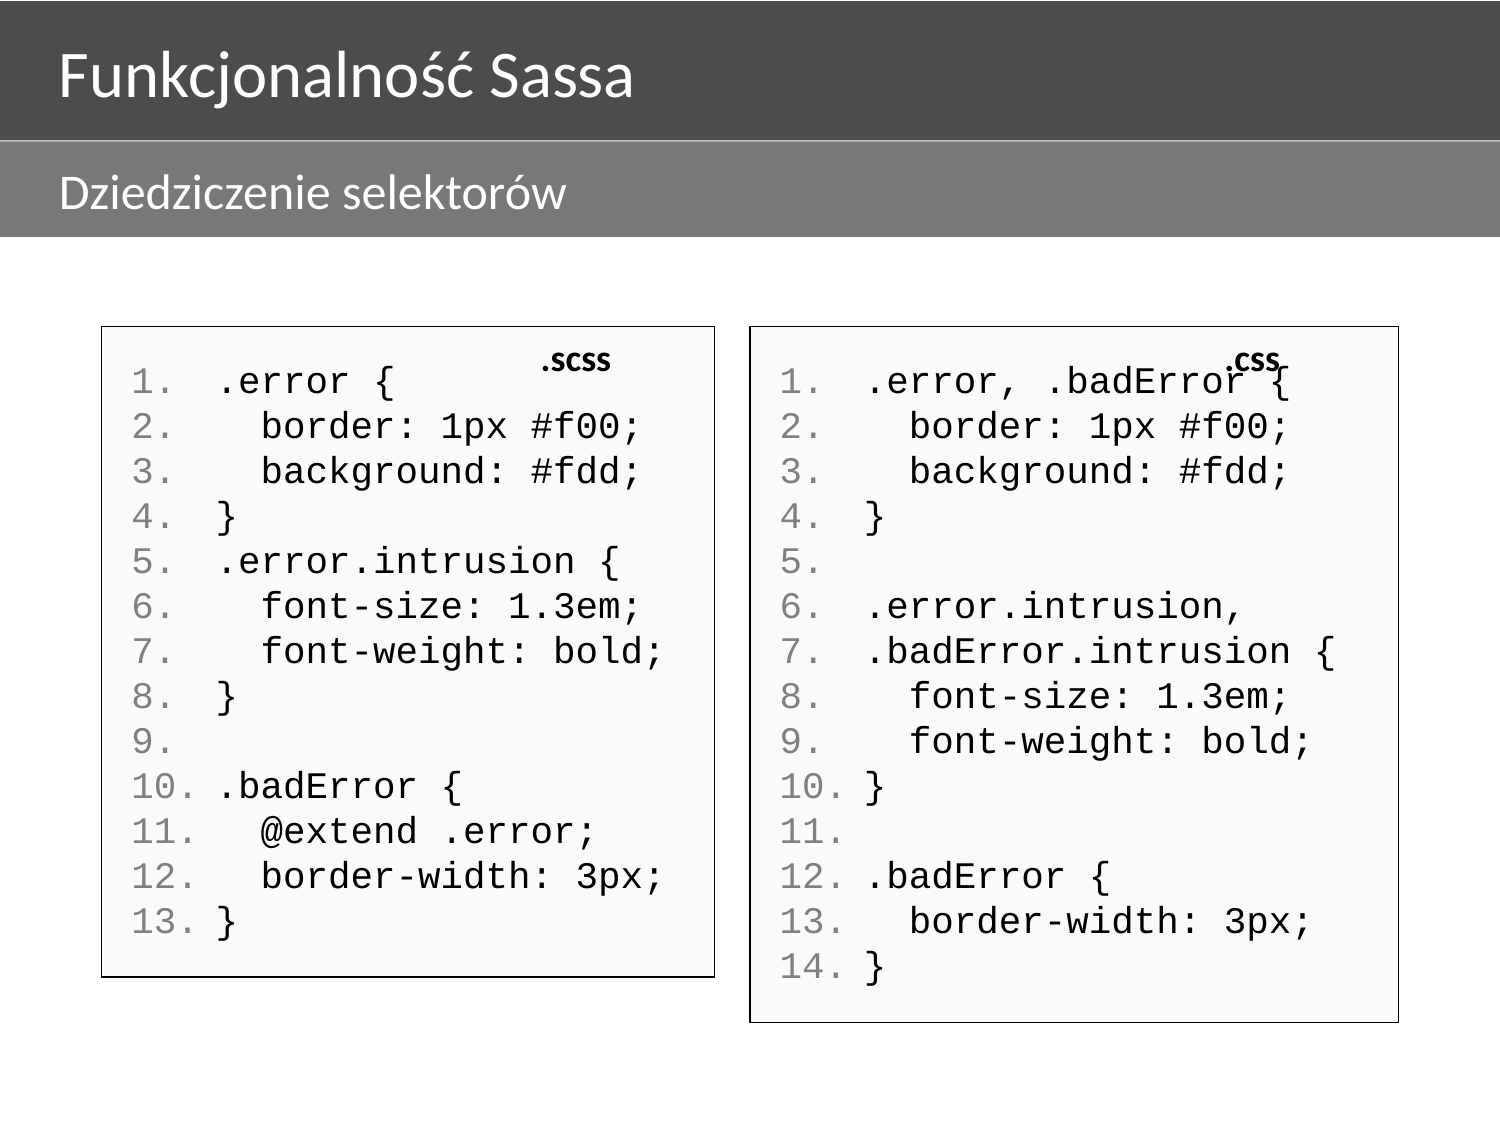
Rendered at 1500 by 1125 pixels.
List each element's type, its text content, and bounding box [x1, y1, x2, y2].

text_box .css [1209, 326, 1399, 388]
text_box .error { border: 1px #f00; background: #fdd; } .error.intrusion { font-size: 1.3em; font-weight: bold; } .badError { @extend .error; border-width: 3px; } [101, 326, 715, 977]
text_box Funkcjonalność Sassa [0, 1, 1500, 140]
text_box .error, .badError { border: 1px #f00; background: #fdd; } .error.intrusion, .badError.intrusion { font-size: 1.3em; font-weight: bold; } .badError { border-width: 3px; } [750, 326, 1399, 1023]
text_box Dziedziczenie selektorów [0, 141, 1500, 237]
text_box .scss [525, 326, 715, 388]
